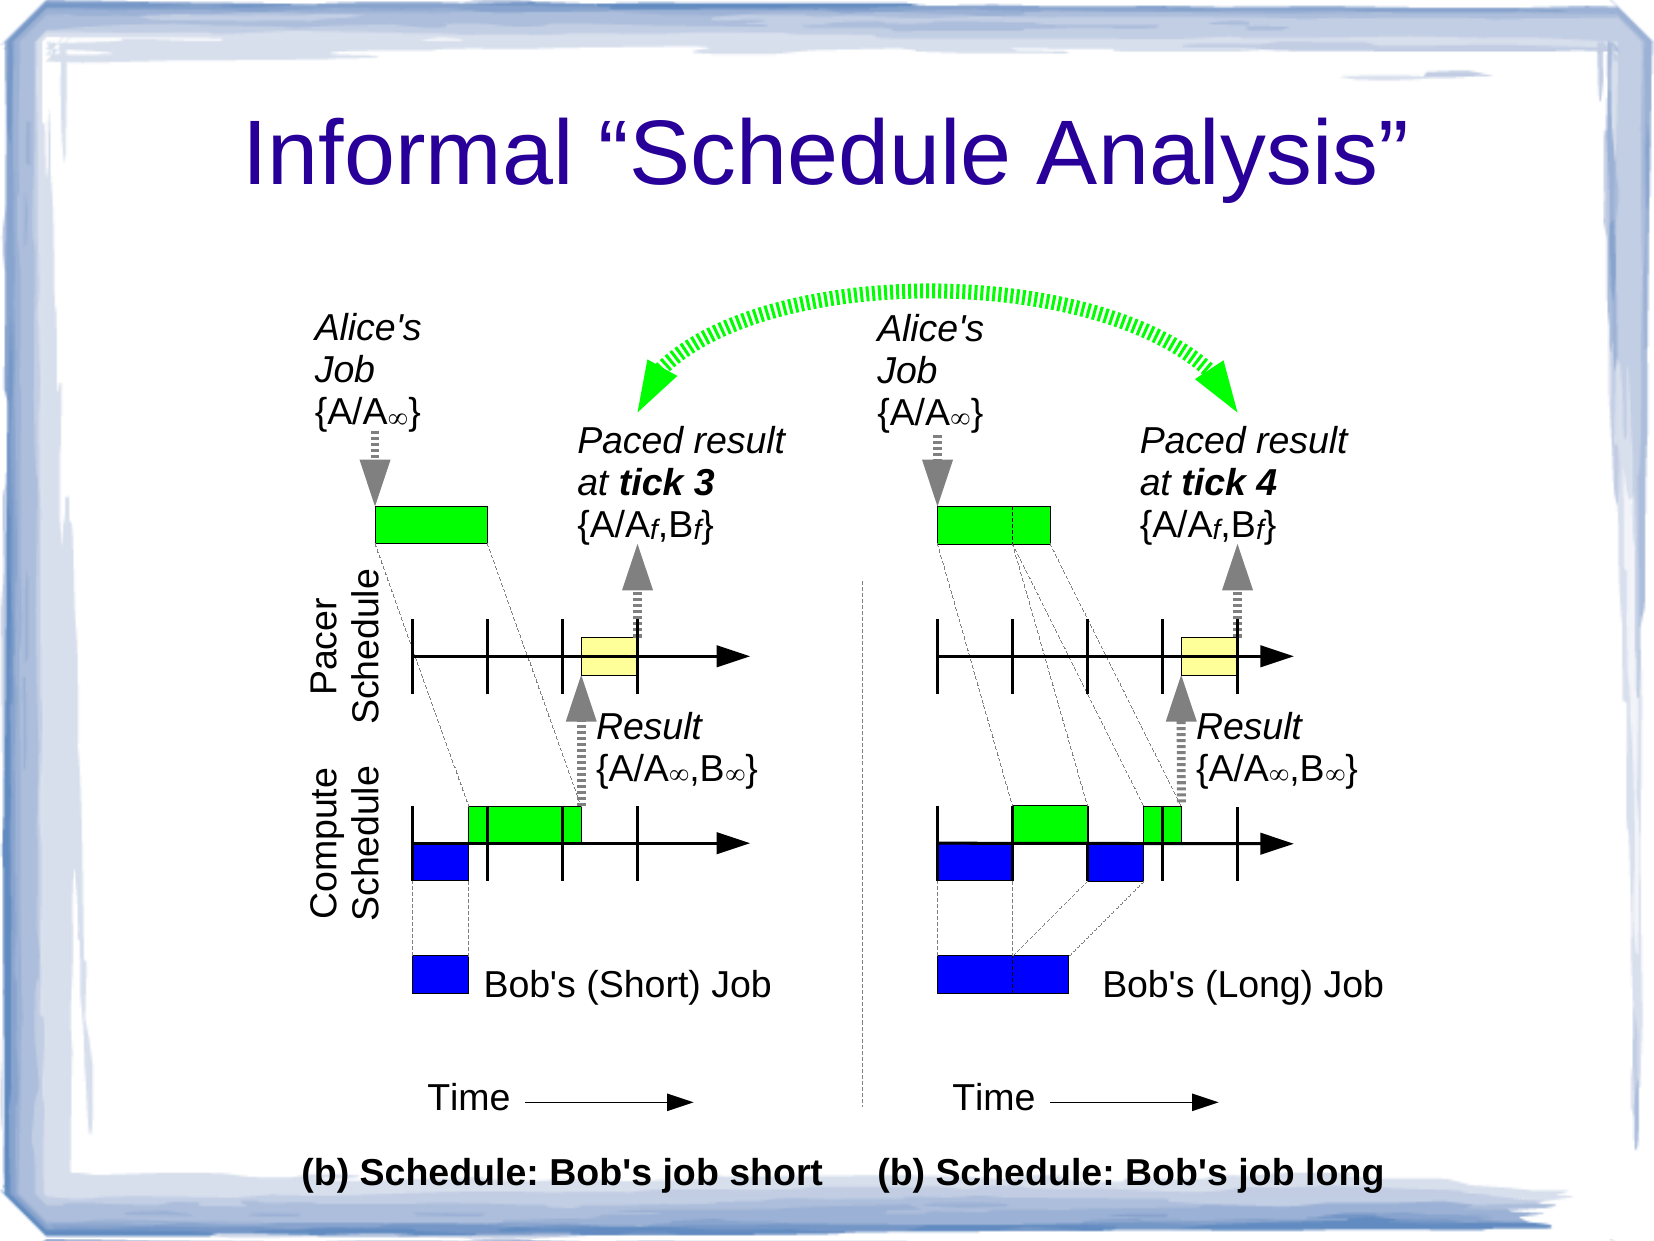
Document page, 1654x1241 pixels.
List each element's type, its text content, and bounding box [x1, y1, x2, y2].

text_box [937, 506, 1051, 545]
text_box [581, 637, 636, 655]
text_box [1181, 637, 1236, 655]
text_box [468, 806, 486, 842]
text_box Result {A/A∞,B∞} [581, 697, 788, 807]
text_box Pacer Schedule [294, 543, 394, 751]
text_box (b) Schedule: Bob's job short [262, 1143, 862, 1215]
text_box [1181, 658, 1236, 676]
text_box [412, 955, 468, 994]
text_box Paced result at tick 3 {A/Af,Bf} [562, 412, 826, 561]
text_box Time [937, 1068, 1182, 1126]
text_box Alice's Job {A/A∞} [300, 299, 451, 451]
text_box [1088, 845, 1144, 882]
text_box [489, 806, 561, 842]
text_box Alice's Job {A/A∞} [862, 300, 1013, 451]
text_box (b) Schedule: Bob's job long [862, 1143, 1463, 1215]
text_box [1143, 806, 1161, 842]
text_box [375, 506, 488, 544]
text_box [414, 845, 469, 881]
title Informal “Schedule Analysis” [82, 49, 1571, 257]
text_box Bob's (Long) Job [1087, 955, 1463, 1013]
text_box [939, 845, 1011, 881]
picture [0, 0, 1654, 1241]
text_box [581, 658, 636, 676]
text_box [564, 806, 582, 842]
text_box Time [412, 1068, 657, 1126]
text_box [937, 955, 1069, 994]
text_box Bob's (Short) Job [468, 955, 844, 1013]
text_box Result {A/A∞,B∞} [1181, 697, 1388, 807]
text_box [1164, 806, 1182, 842]
text_box Paced result at tick 4 {A/Af,Bf} [1125, 412, 1388, 561]
text_box Compute Schedule [294, 751, 394, 976]
text_box [1014, 805, 1088, 841]
